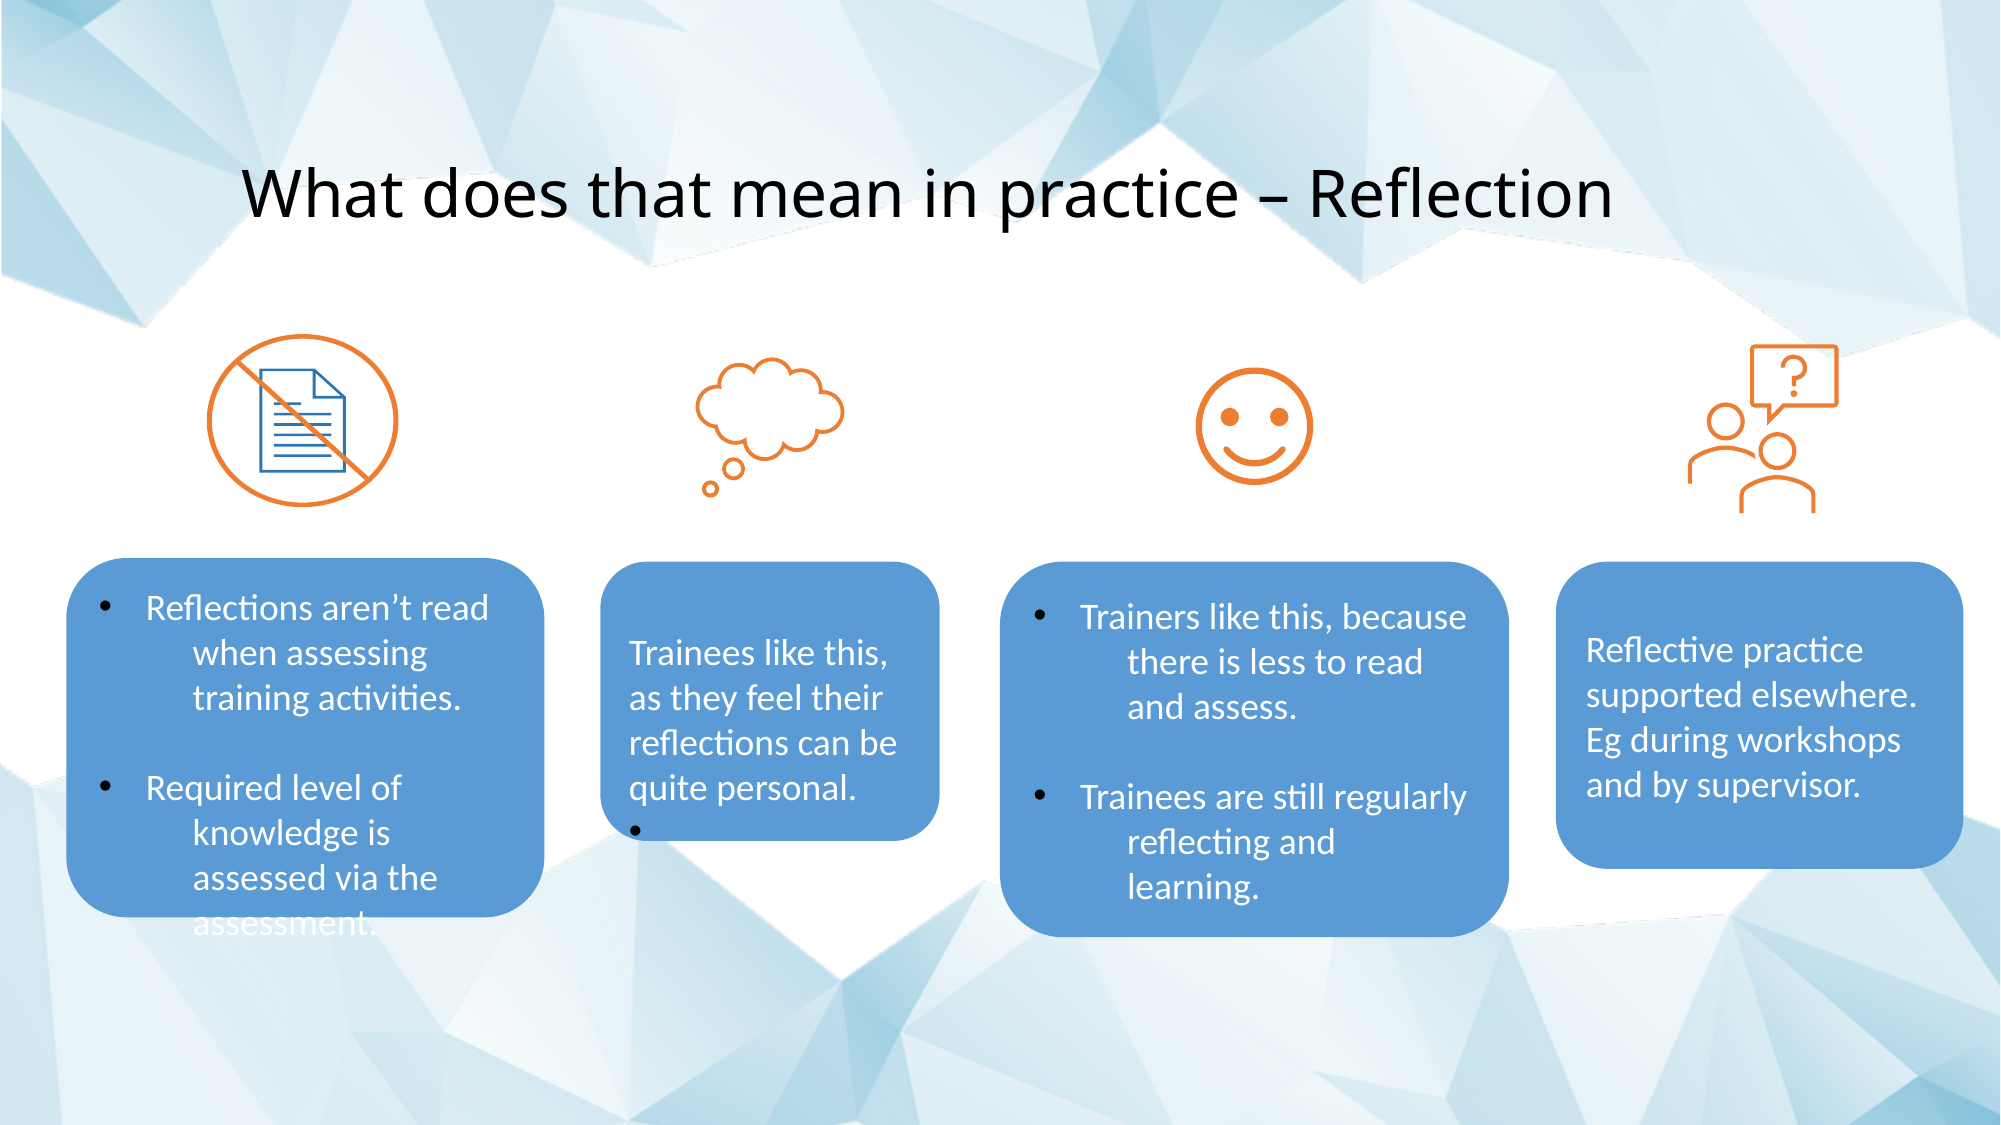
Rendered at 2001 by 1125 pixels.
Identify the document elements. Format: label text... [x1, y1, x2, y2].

picture [197, 927, 204, 933]
picture [0, 0, 2000, 532]
text_box Reflective practice supported elsewhere. Eg during workshops and by supervisor. [1555, 561, 1964, 869]
text_box Trainees like this, as they feel their reflections can be quite personal. [600, 561, 940, 841]
text_box Reflections aren’t read when assessing training activities. Required level of knowledge is assessed via the assessment. [66, 558, 545, 918]
picture [323, 919, 332, 924]
picture [0, 745, 2000, 1125]
picture [245, 919, 254, 924]
text_box Trainers like this, because there is less to read and assess. Trainees are still regularly reflecting and learning. [999, 561, 1510, 938]
title What does that mean in practice – Reflection [226, 153, 1952, 242]
